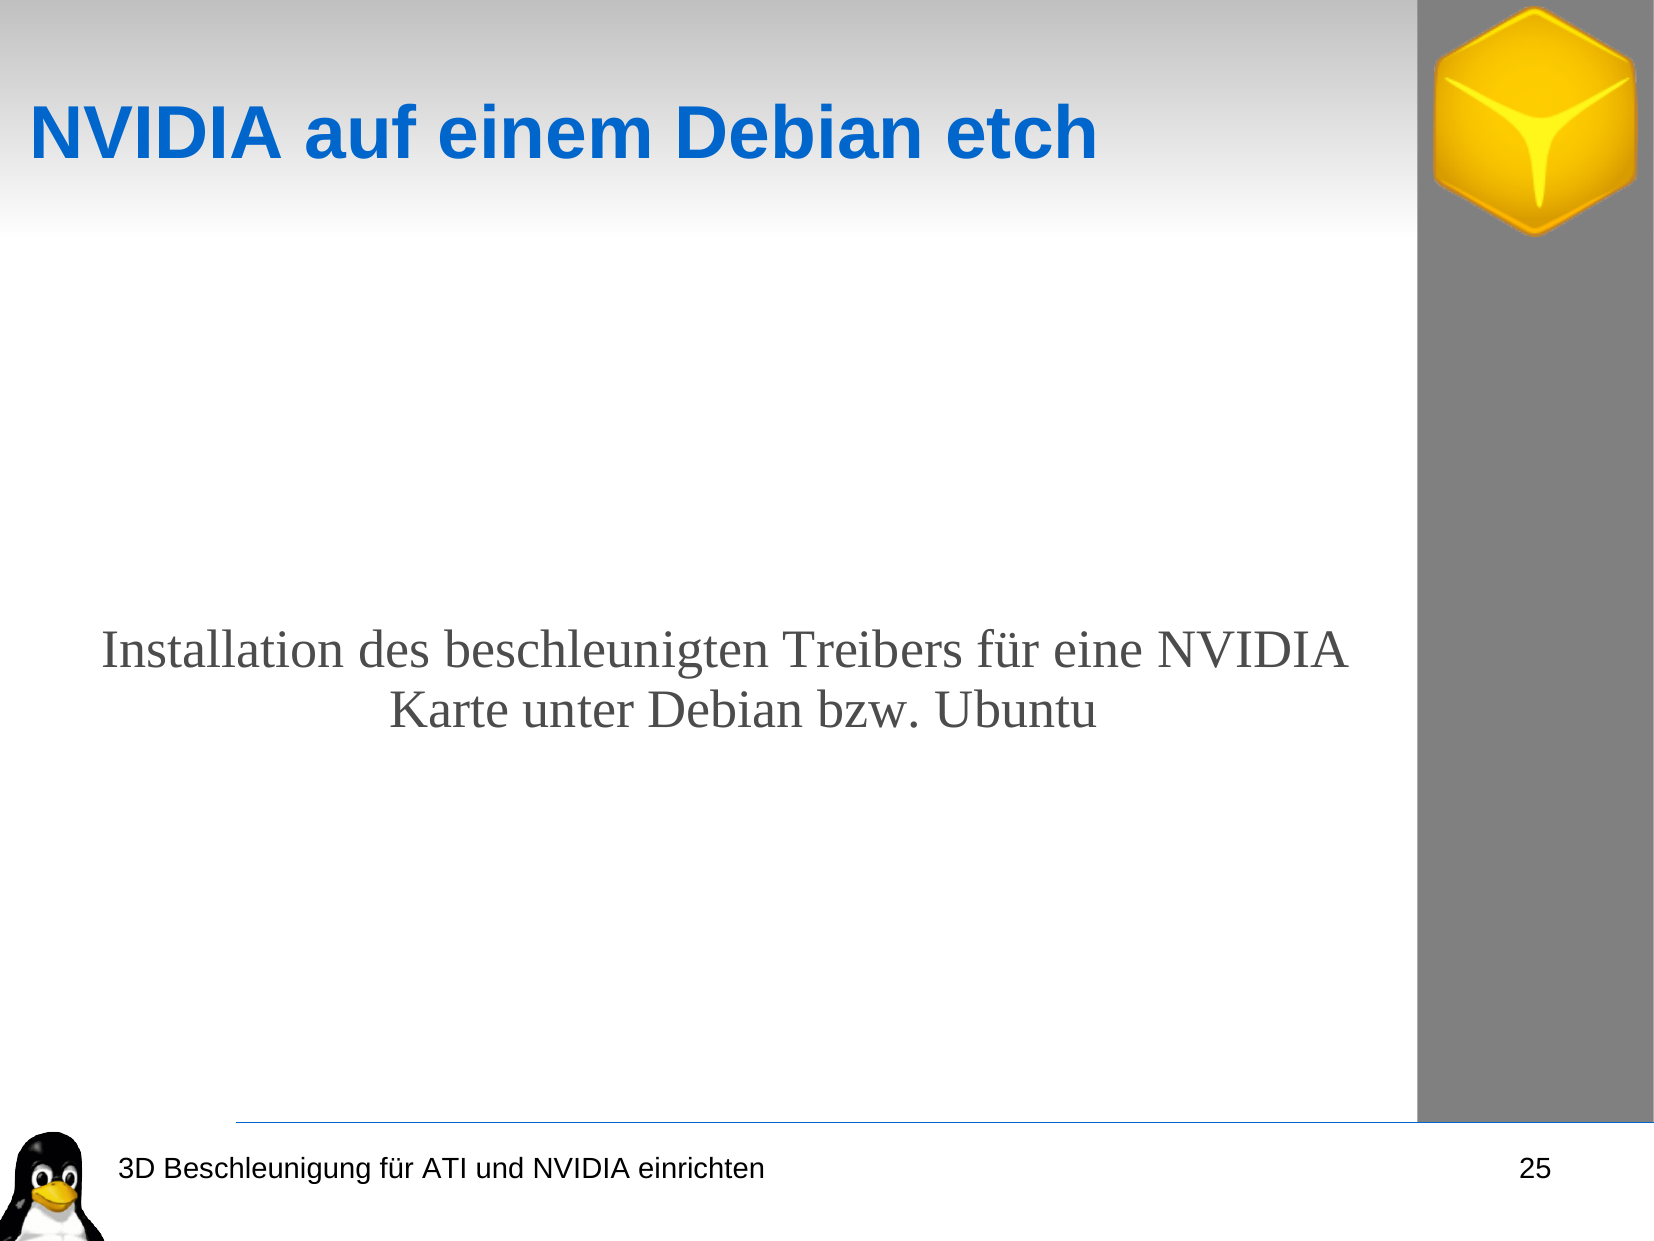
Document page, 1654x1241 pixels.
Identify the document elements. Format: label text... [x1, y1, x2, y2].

subtitle Installation des beschleunigten Treibers für eine NVIDIA Karte unter Debian bzw. Ubuntu [29, 265, 1388, 1093]
title NVIDIA auf einem Debian etch [29, 29, 1388, 237]
picture [139, 1160, 148, 1176]
picture [1433, 6, 1638, 237]
picture [0, 1121, 148, 1241]
